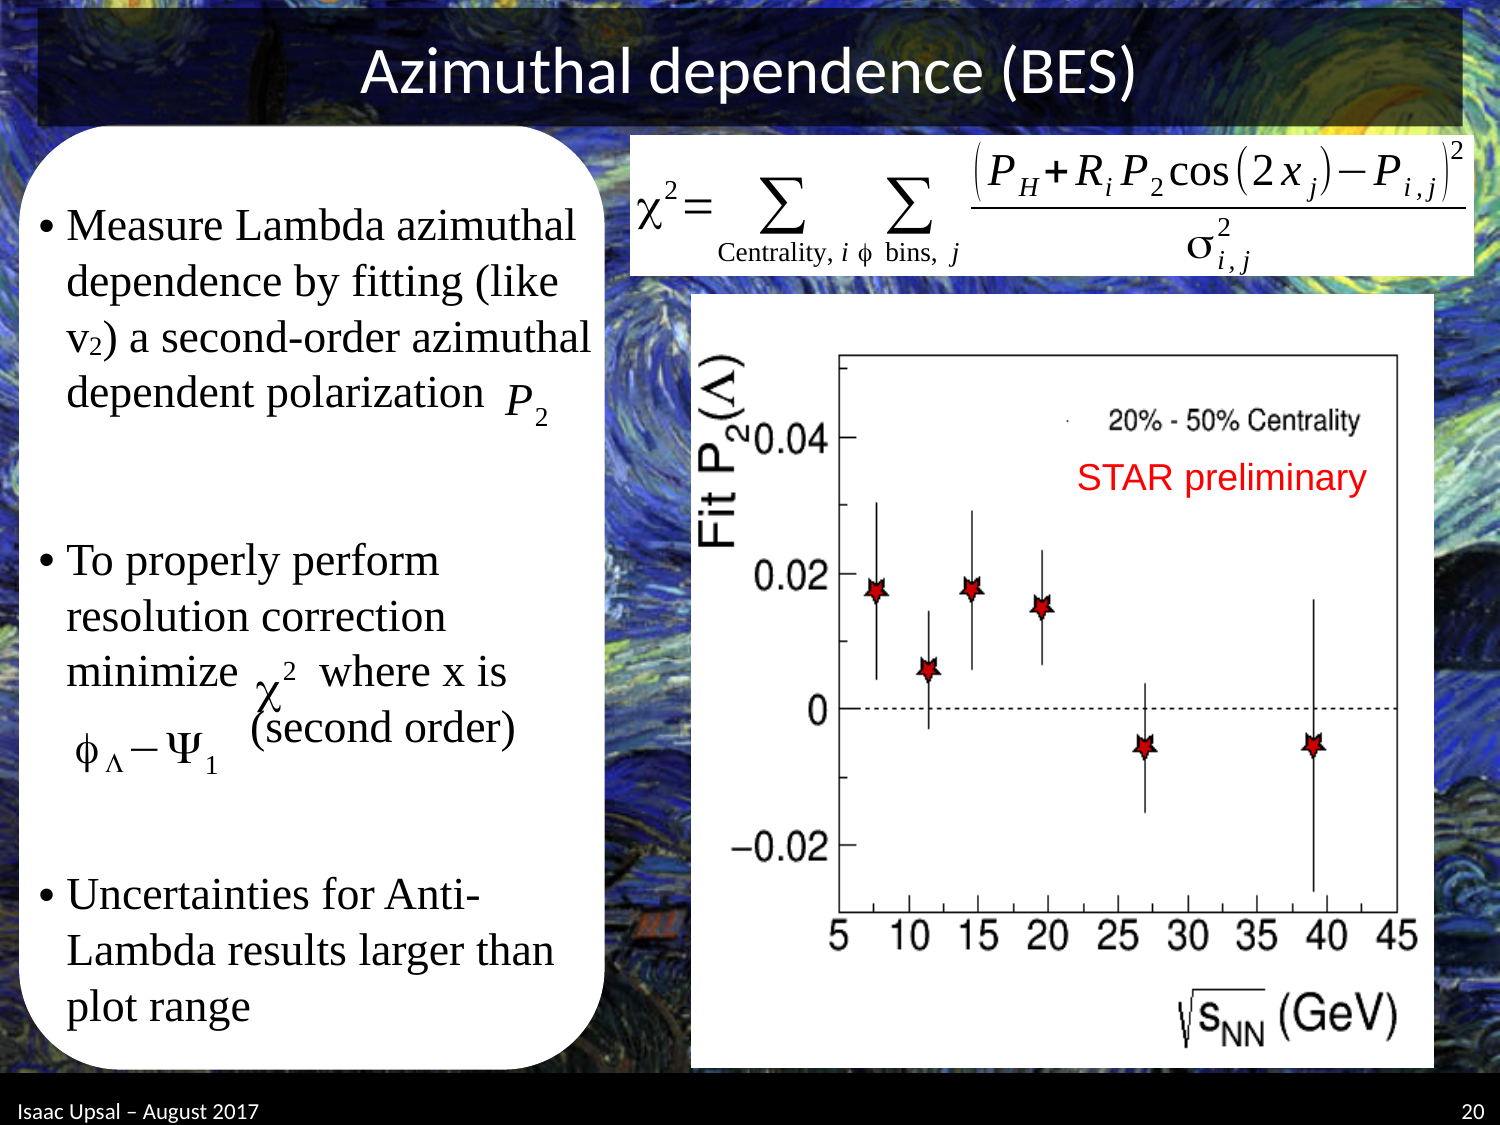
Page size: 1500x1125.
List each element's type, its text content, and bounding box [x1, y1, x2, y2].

chart [248, 655, 304, 715]
text_box [23, 129, 601, 1020]
title Azimuthal dependence (BES) [37, 7, 1463, 127]
chart [630, 135, 1475, 276]
chart [69, 730, 226, 781]
picture [0, 0, 1500, 1073]
text_box Measure Lambda azimuthal dependence by fitting (like v2) a second-order azimuthal dependent polarization To properly perform resolution correction minimize where x is (second order) Uncertainties for Anti-Lambda results larger than plot range [38, 195, 594, 1125]
text_box STAR preliminary [1076, 456, 1377, 499]
chart [497, 375, 556, 433]
